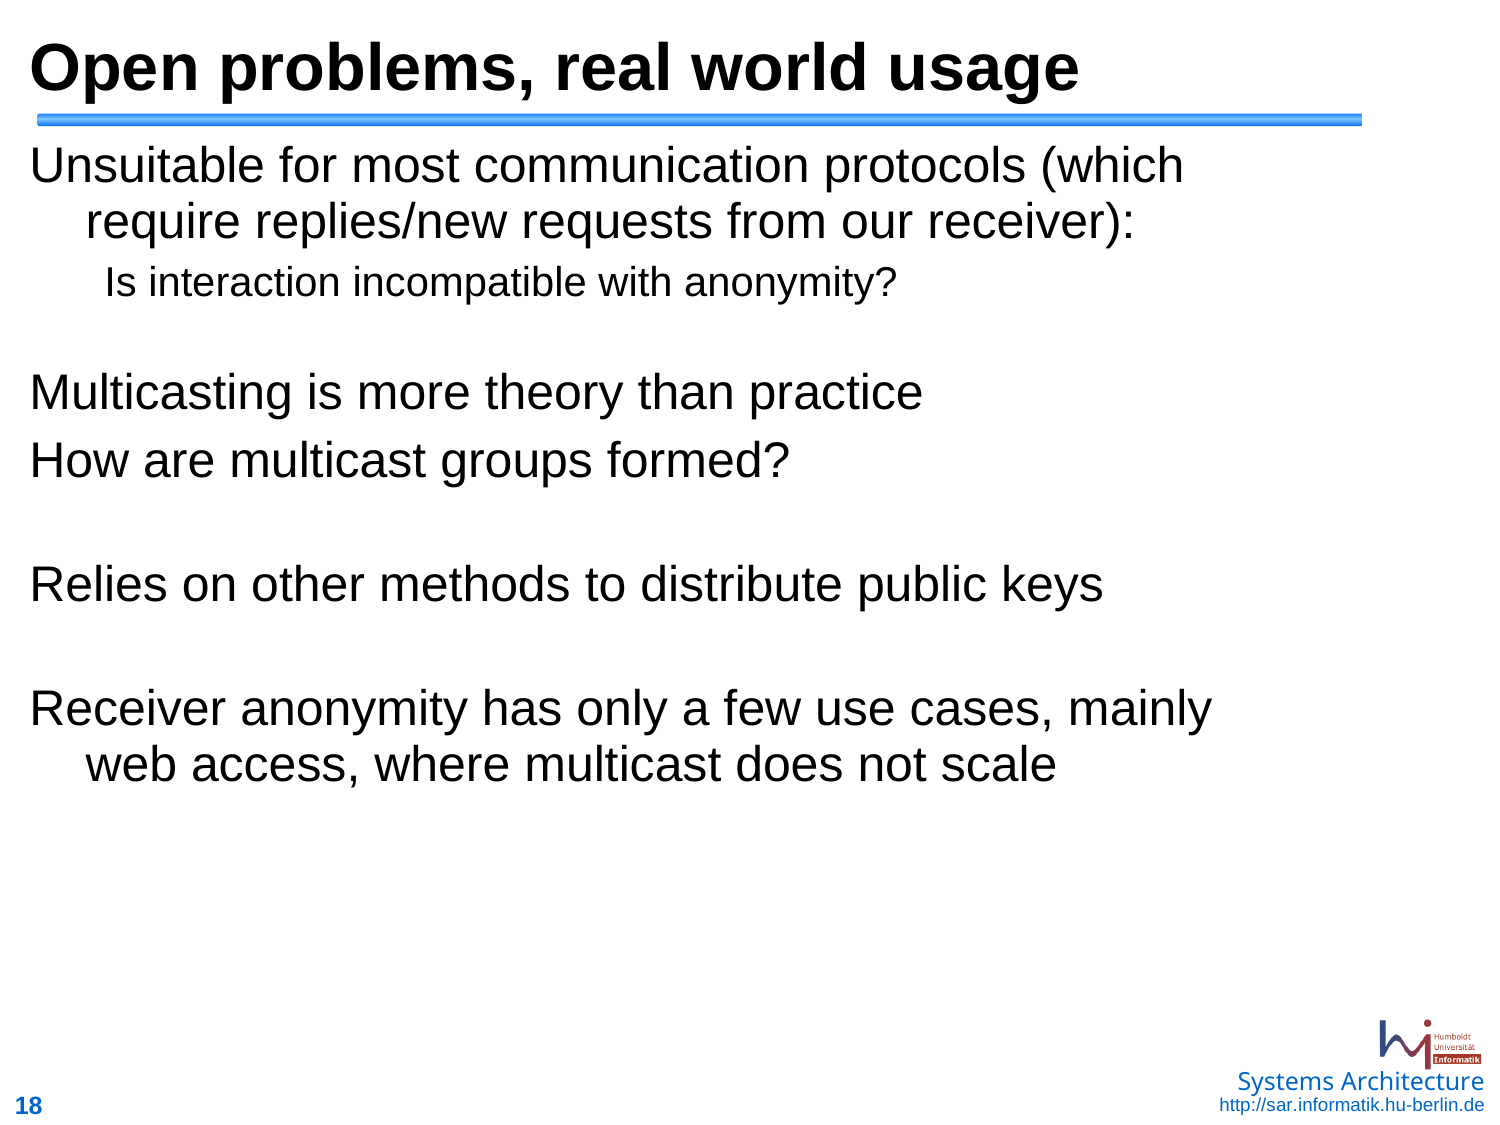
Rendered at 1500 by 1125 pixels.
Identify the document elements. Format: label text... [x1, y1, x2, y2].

picture [1376, 1059, 1483, 1071]
title Open problems, real world usage [29, 19, 1500, 115]
list Unsuitable for most communication protocols (which require replies/new requests from our receiver): Is interaction incompatible with anonymity? Multicasting is more theory than practice How are multicast groups formed? Relies on other methods to distribute public keys Receiver anonymity has only a few use cases, mainly web access, where multicast does not scale [29, 137, 1500, 1059]
